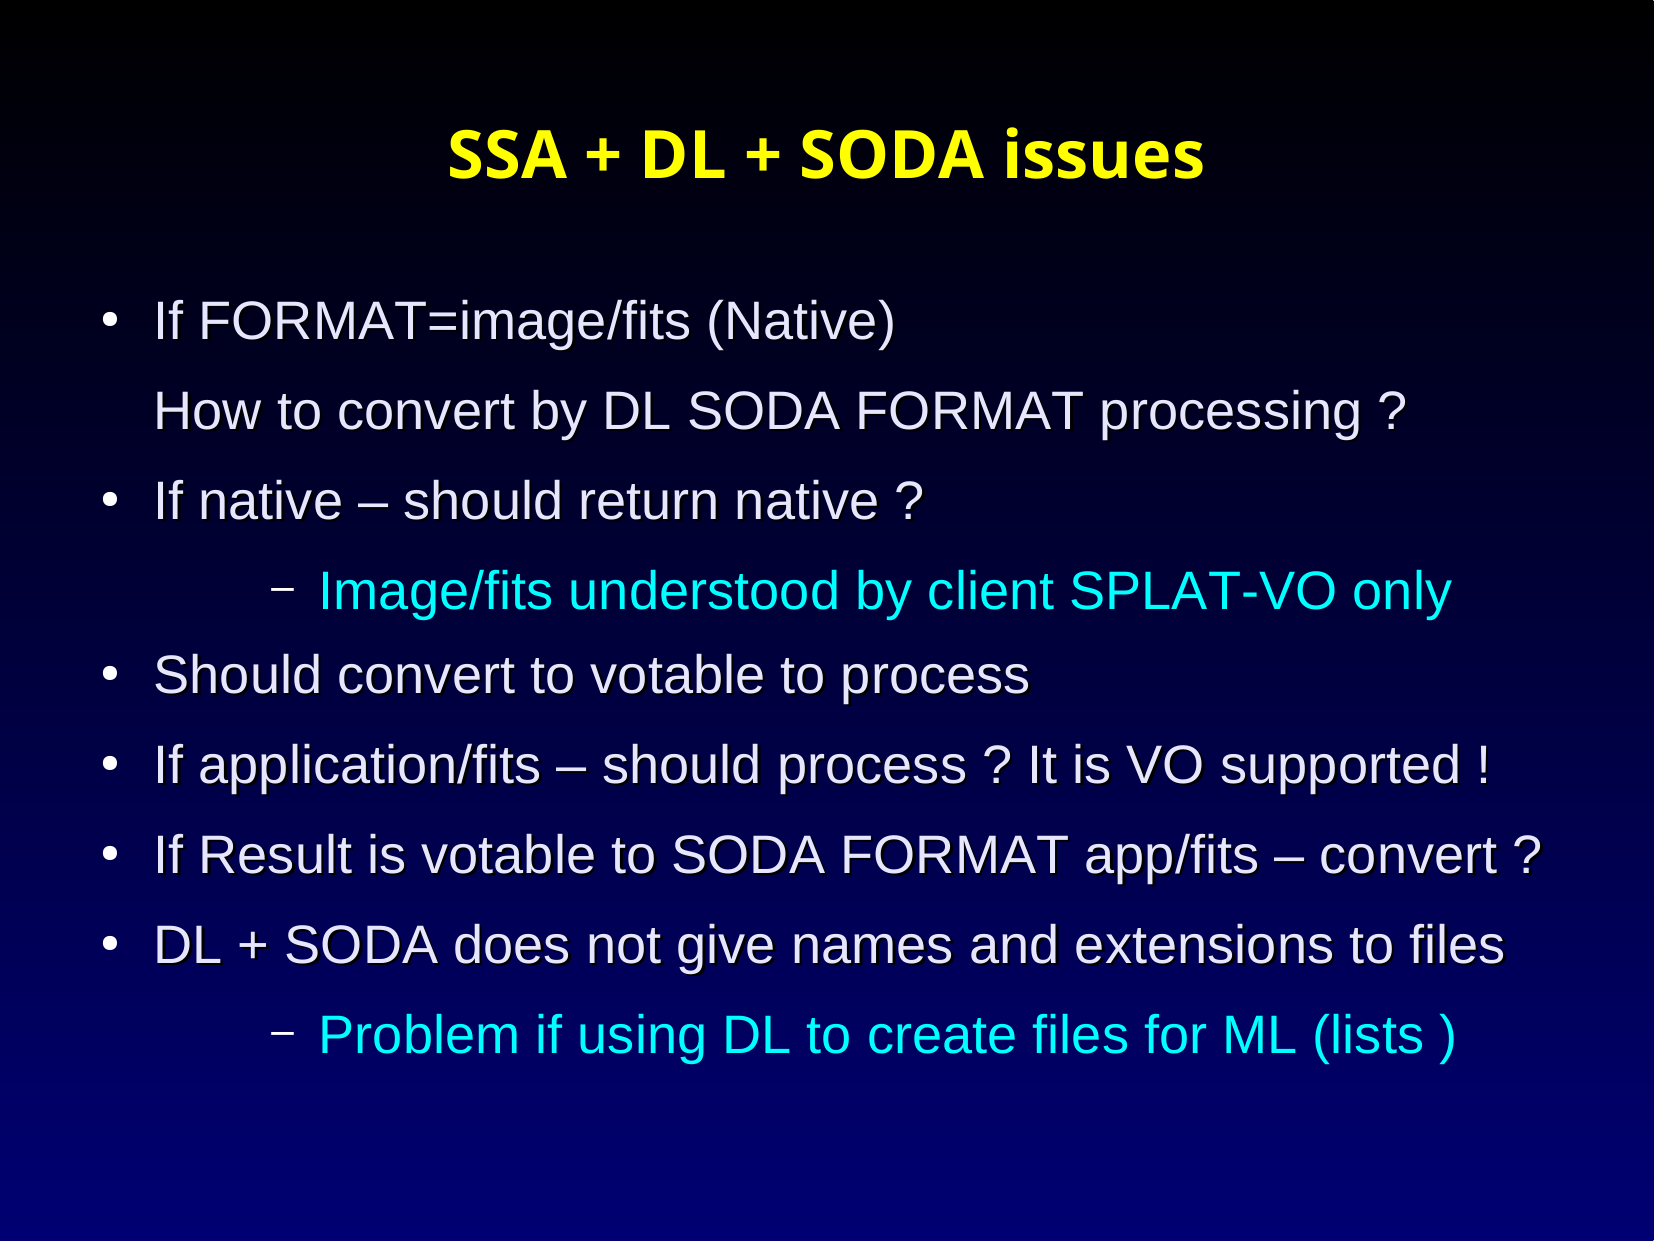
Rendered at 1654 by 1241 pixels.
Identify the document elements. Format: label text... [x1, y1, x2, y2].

title SSA + DL + SODA issues [82, 49, 1571, 257]
list If FORMAT=image/fits (Native) How to convert by DL SODA FORMAT processing ? If native – should return native ? Image/fits understood by client SPLAT-VO only Should convert to votable to process If application/fits – should process ? It is VO supported ! If Result is votable to SODA FORMAT app/fits – convert ? DL + SODA does not give names and extensions to files Problem if using DL to create files for ML (lists ) [82, 290, 1571, 1109]
